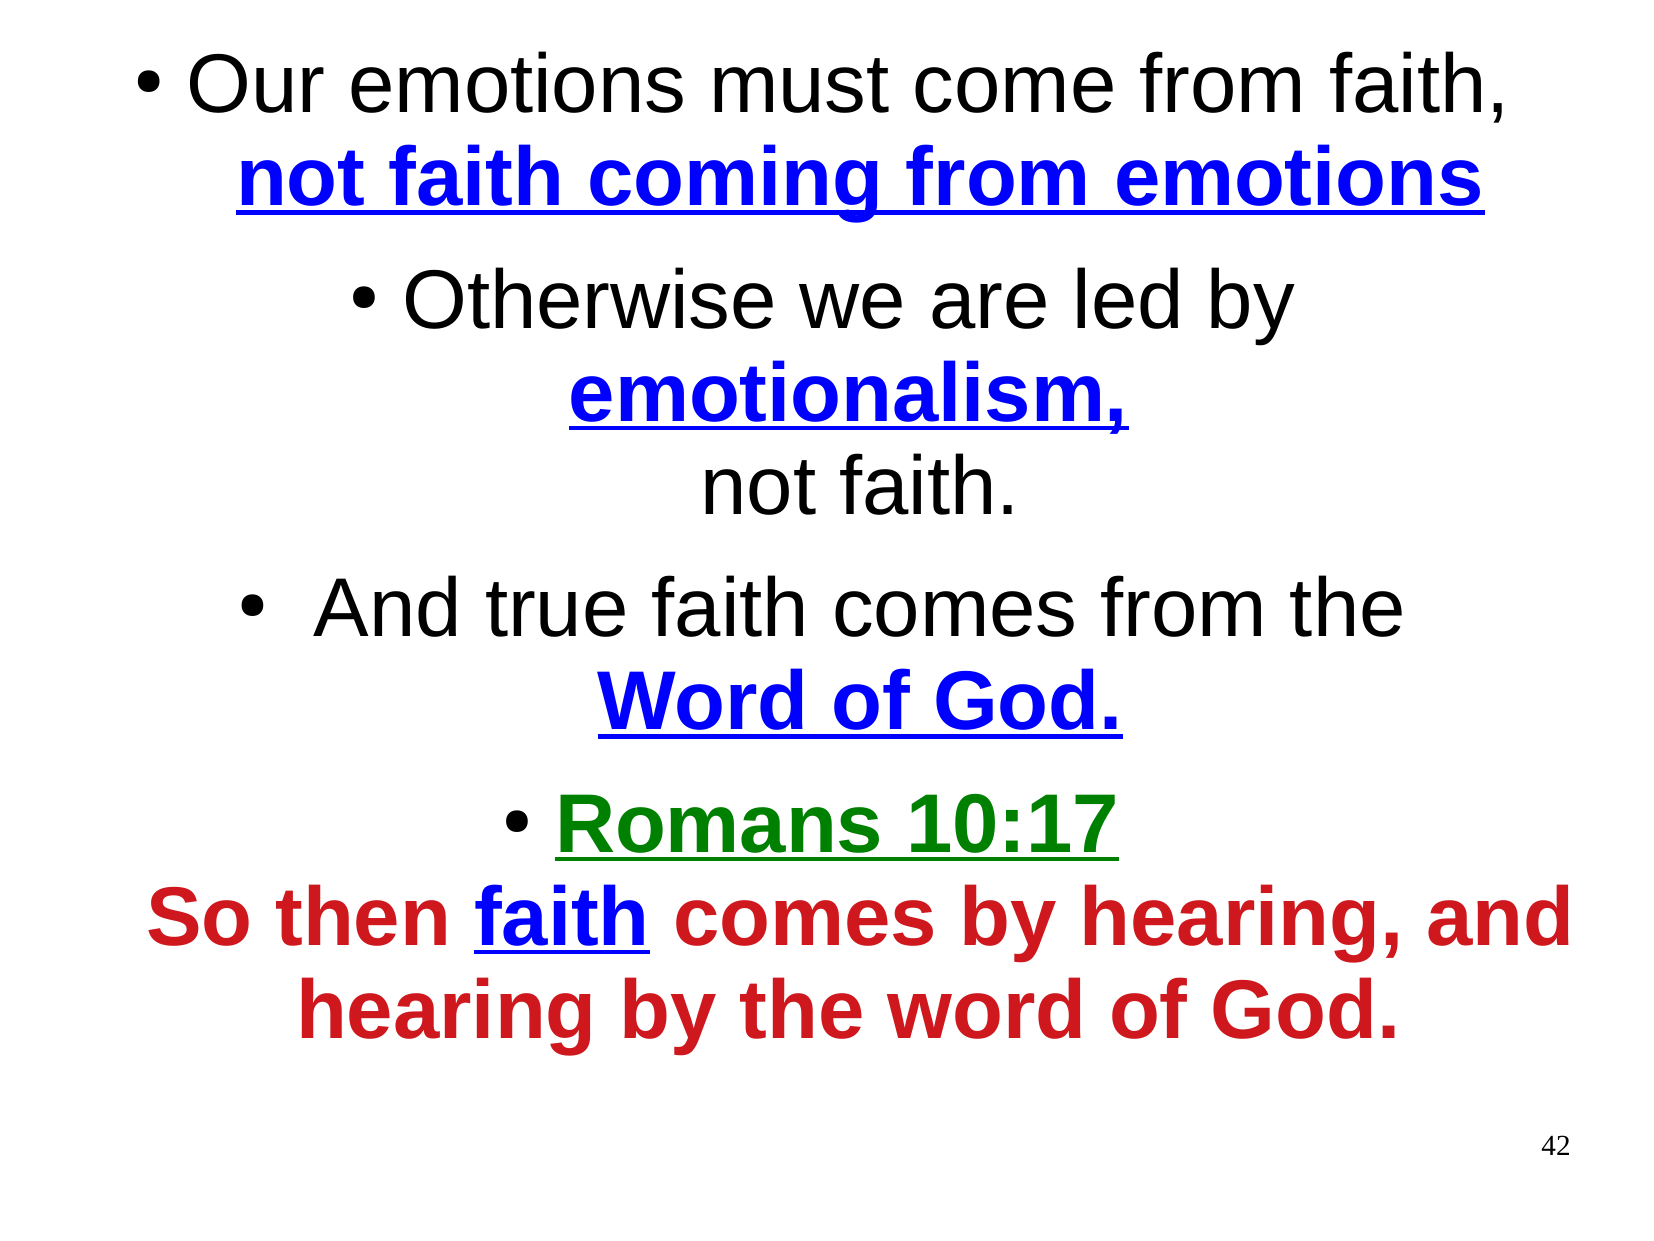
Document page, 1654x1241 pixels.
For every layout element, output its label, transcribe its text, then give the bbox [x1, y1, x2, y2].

list Our emotions must come from faith, not faith coming from emotions Otherwise we are led by emotionalism, not faith. And true faith comes from the Word of God. Romans 10:17 So then faith comes by hearing, and hearing by the word of God. [37, 37, 1613, 1238]
